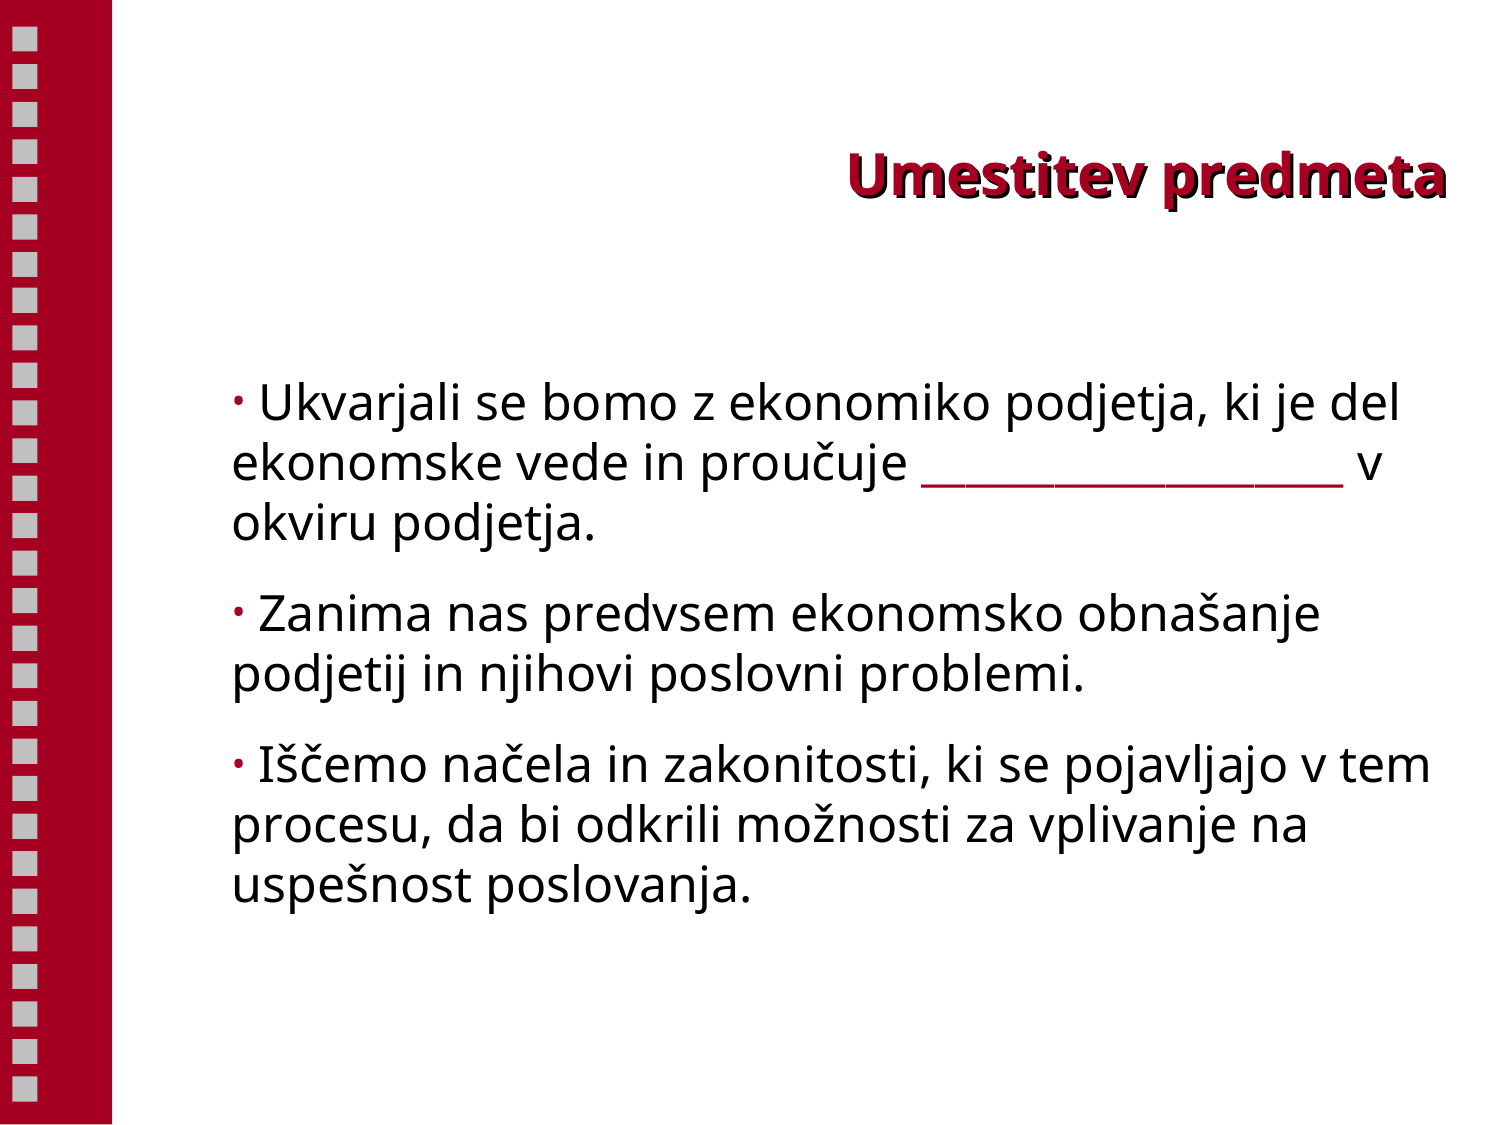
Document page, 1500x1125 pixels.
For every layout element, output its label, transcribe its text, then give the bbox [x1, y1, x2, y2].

text_box Umestitev predmeta [187, 78, 1463, 266]
text_box Ukvarjali se bomo z ekonomiko podjetja, ki je del ekonomske vede in proučuje ___________________ v okviru podjetja. Zanima nas predvsem ekonomsko obnašanje podjetij in njihovi poslovni problemi. Iščemo načela in zakonitosti, ki se pojavljajo v tem procesu, da bi odkrili možnosti za vplivanje na uspešnost poslovanja. [216, 362, 1459, 921]
